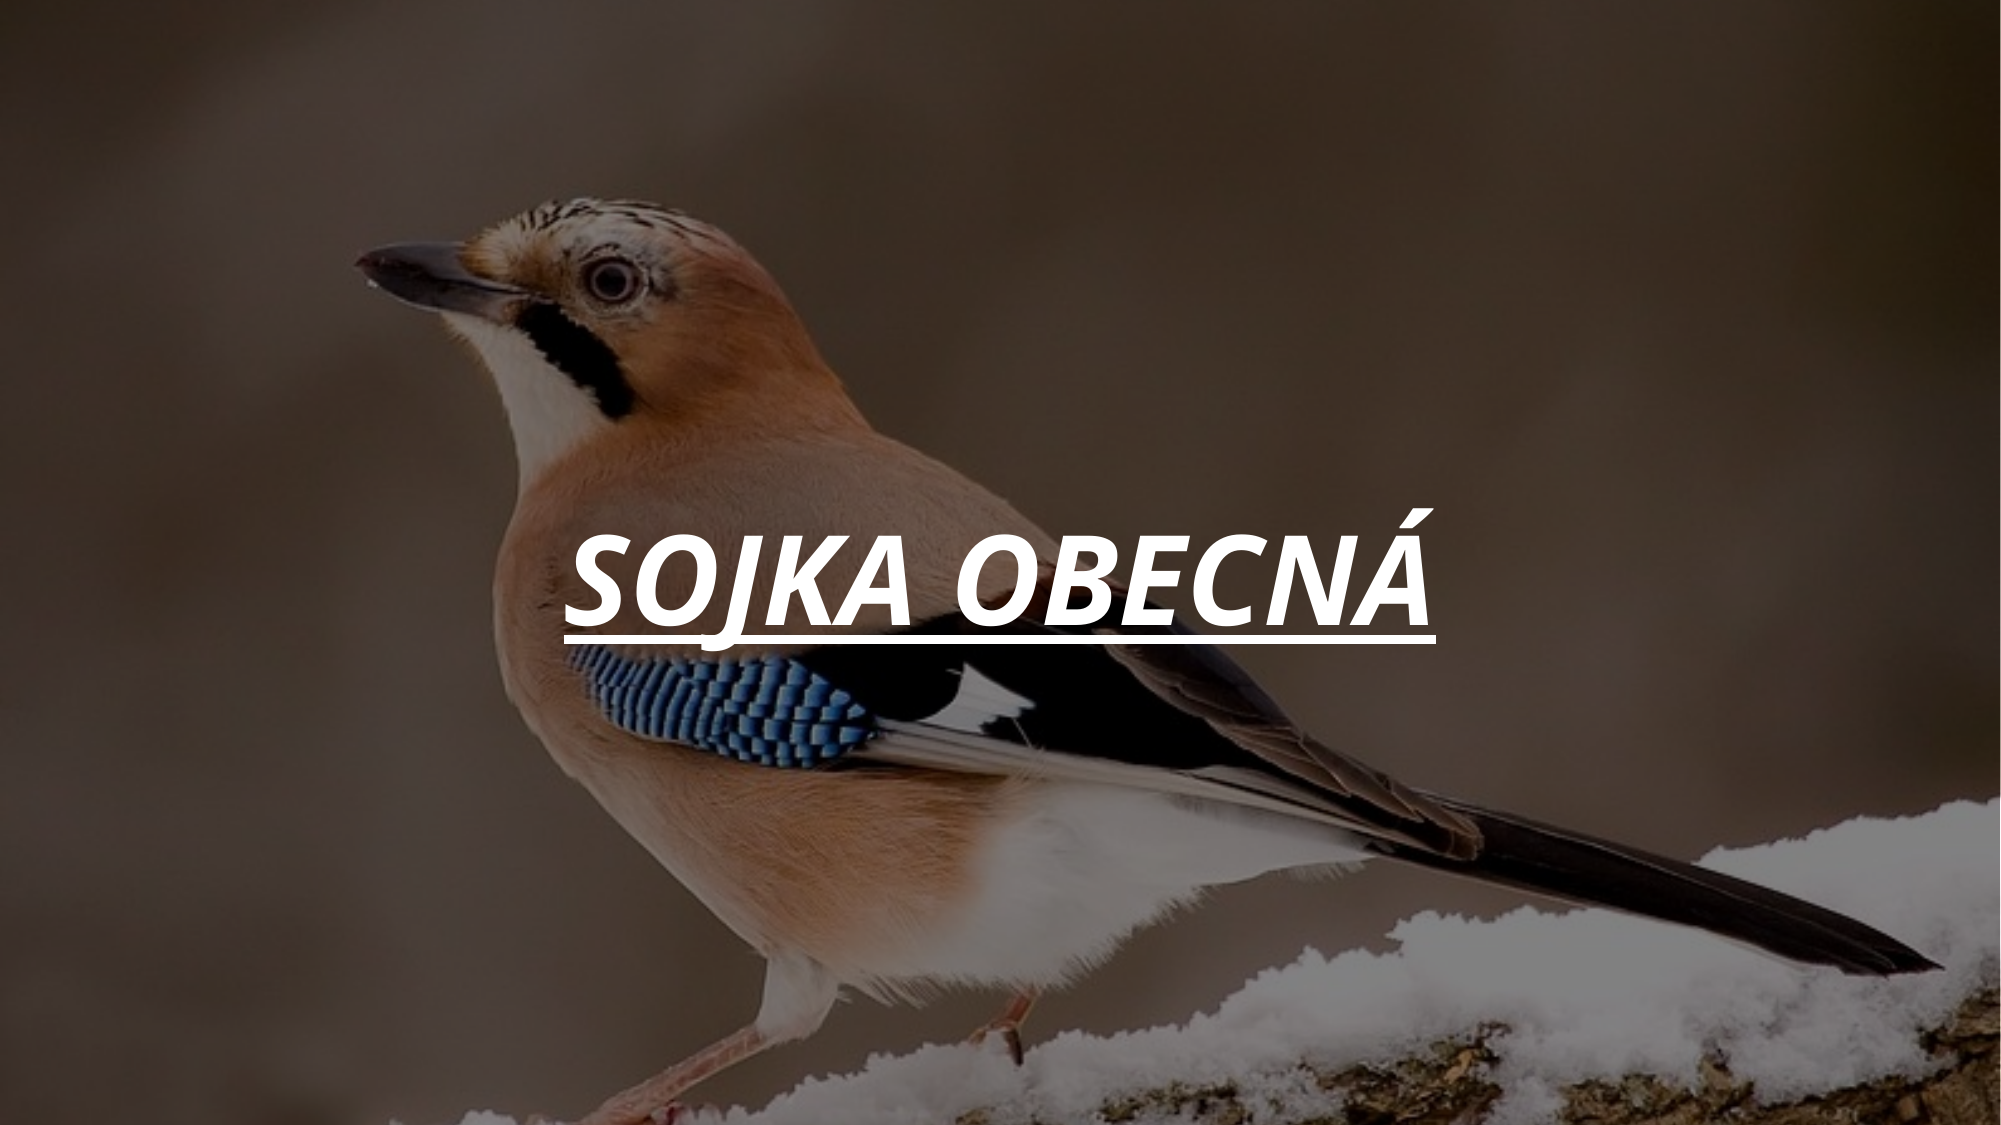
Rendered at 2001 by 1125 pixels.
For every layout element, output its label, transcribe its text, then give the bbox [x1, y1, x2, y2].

picture [0, 0, 2000, 1125]
title SOJKA OBECNÁ [249, 184, 1750, 660]
